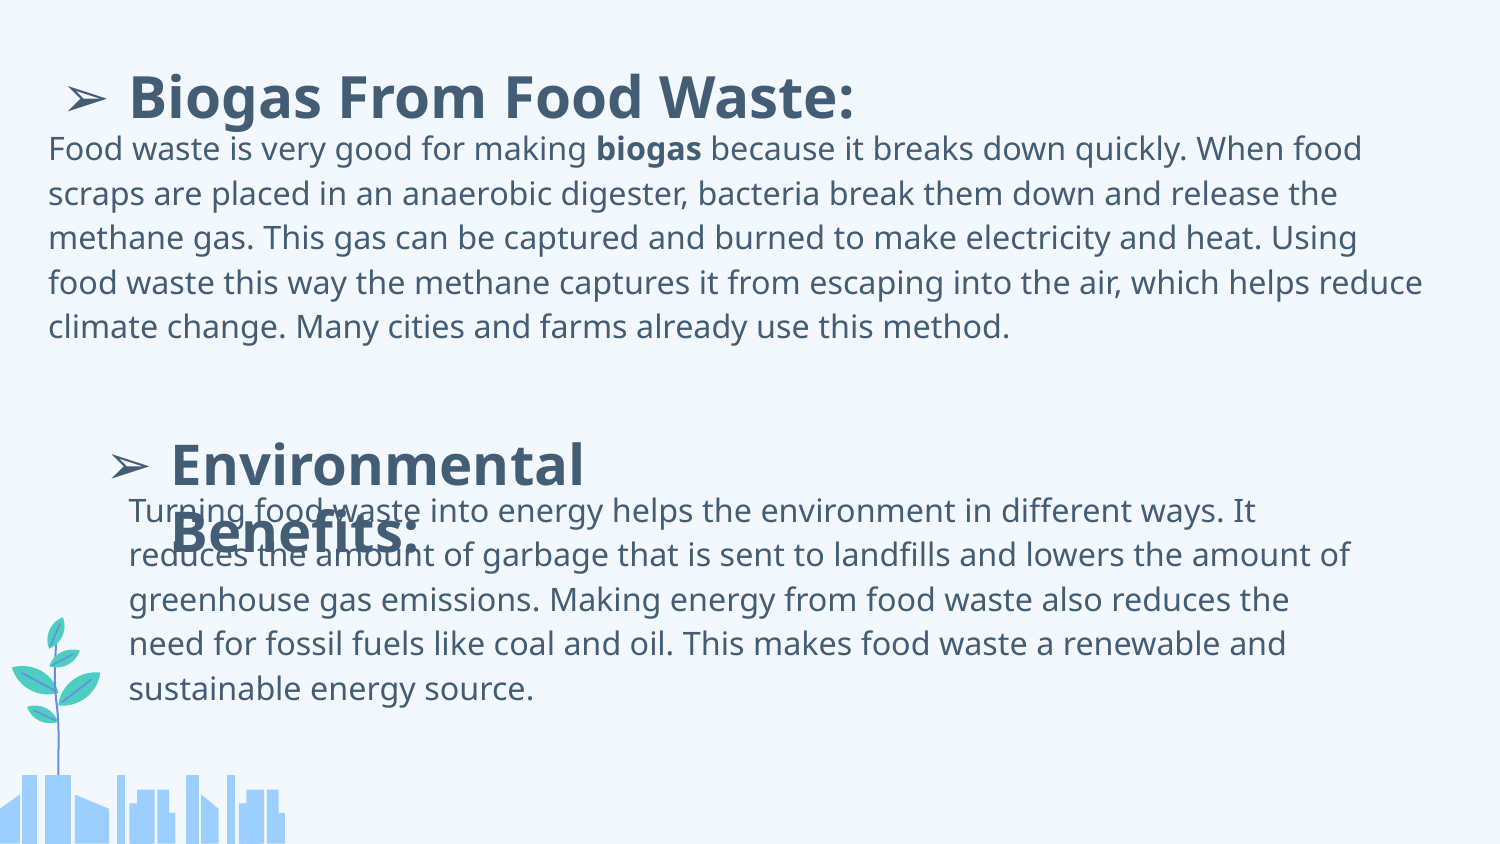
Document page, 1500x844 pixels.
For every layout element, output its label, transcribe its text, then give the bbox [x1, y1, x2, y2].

subtitle Turning food waste into energy helps the environment in different ways. It reduces the amount of garbage that is sent to landfills and lowers the amount of greenhouse gas emissions. Making energy from food waste also reduces the need for fossil fuels like coal and oil. This makes food waste a renewable and sustainable energy source. [113, 469, 1380, 780]
text_box Environmental Benefits: [80, 413, 824, 497]
subtitle Food waste is very good for making biogas because it breaks down quickly. When food scraps are placed in an anaerobic digester, bacteria break them down and release the methane gas. This gas can be captured and burned to make electricity and heat. Using food waste this way the methane captures it from escaping into the air, which helps reduce climate change. Many cities and farms already use this method. [33, 107, 1448, 418]
text_box Biogas From Food Waste: [38, 45, 904, 128]
